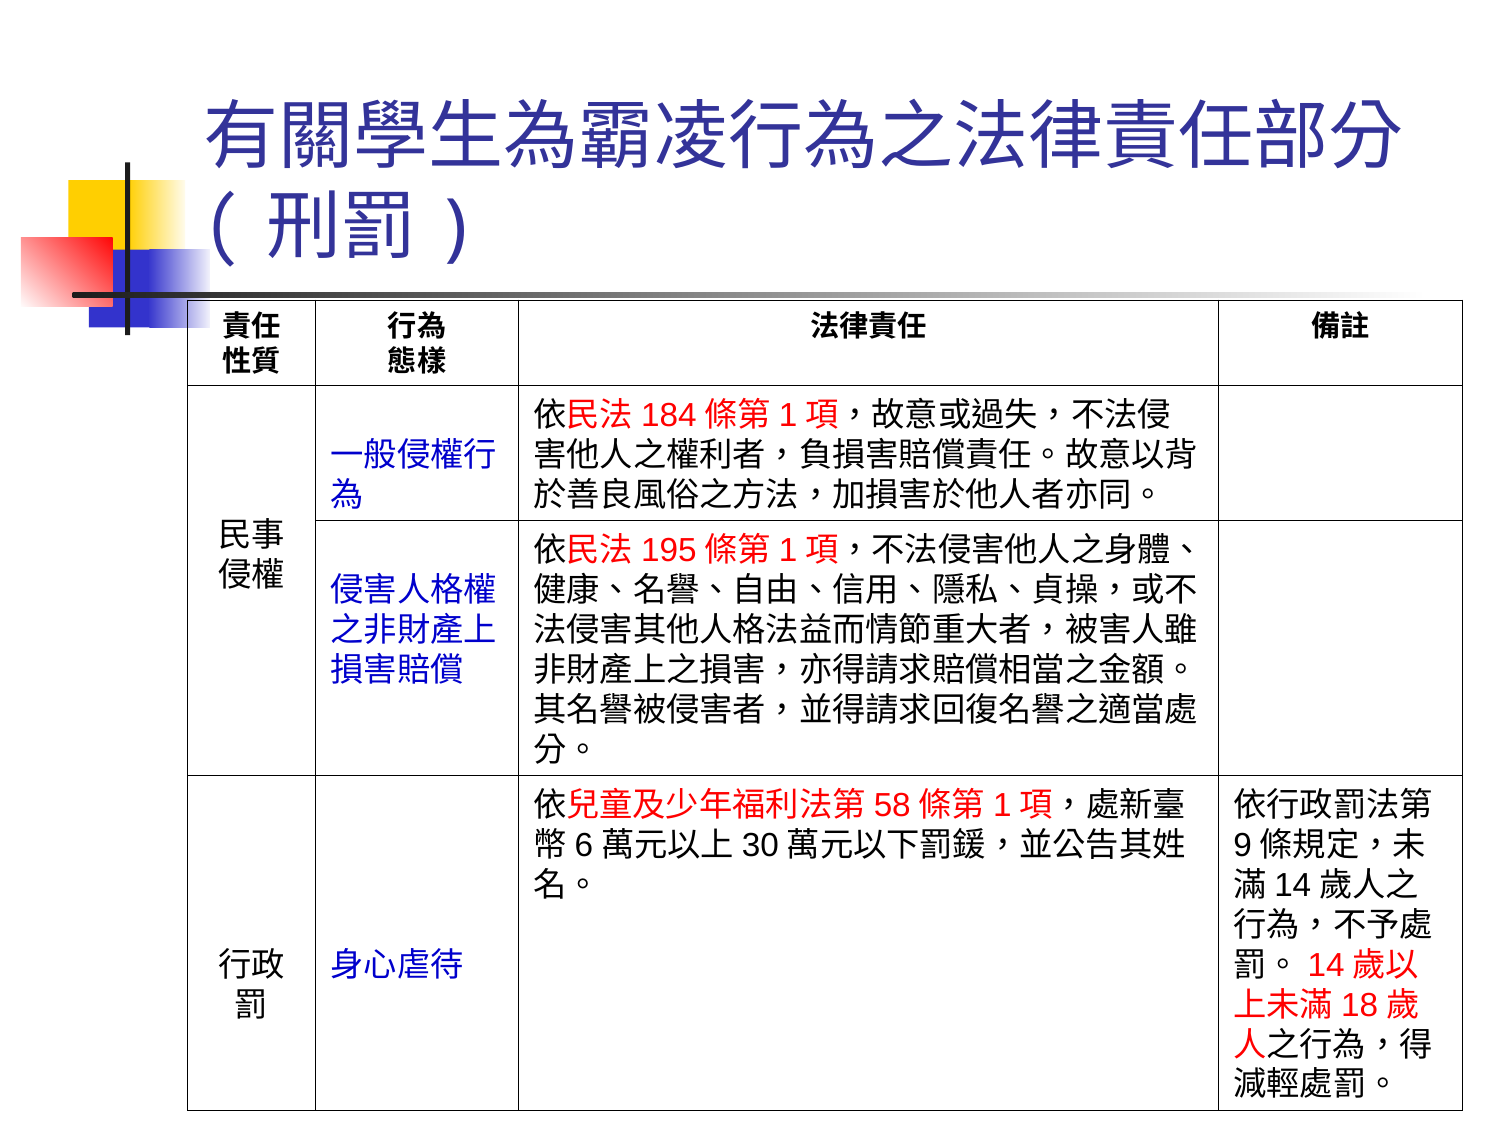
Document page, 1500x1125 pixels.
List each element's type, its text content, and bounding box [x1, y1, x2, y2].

table_header 法律責任 [519, 301, 1218, 385]
table_header 備註 [1219, 301, 1462, 385]
table_cell 民事 侵權 [188, 386, 315, 775]
table_cell [1219, 386, 1462, 520]
table_header 行為 態樣 [316, 301, 518, 385]
table_header 責任 性質 [188, 301, 315, 385]
table_cell 身心虐待 [316, 776, 518, 1110]
table_cell 一般侵權行為 [316, 386, 518, 520]
table_cell 行政罰 [188, 776, 315, 1110]
table_cell 侵害人格權之非財產上損害賠償 [316, 521, 518, 775]
title 有關學生為霸凌行為之法律責任部分 (刑罰) [188, 35, 1468, 276]
table_cell 依行政罰法第9條規定，未滿14歲人之行為，不予處罰。14歲以上未滿18歲人之行為，得減輕處罰。 [1219, 776, 1462, 1110]
table_cell [1219, 521, 1462, 775]
table_cell 依兒童及少年福利法第58條第1項，處新臺幣6萬元以上30萬元以下罰鍰，並公告其姓名。 [519, 776, 1218, 1110]
table_cell 依民法195條第1項，不法侵害他人之身體、健康、名譽、自由、信用、隱私、貞操，或不法侵害其他人格法益而情節重大者，被害人雖非財產上之損害，亦得請求賠償相當之金額。其名譽被侵害者，並得請求回復名譽之適當處分。 [519, 521, 1218, 775]
table_cell 依民法184條第1項，故意或過失，不法侵害他人之權利者，負損害賠償責任。故意以背於善良風俗之方法，加損害於他人者亦同。 [519, 386, 1218, 520]
